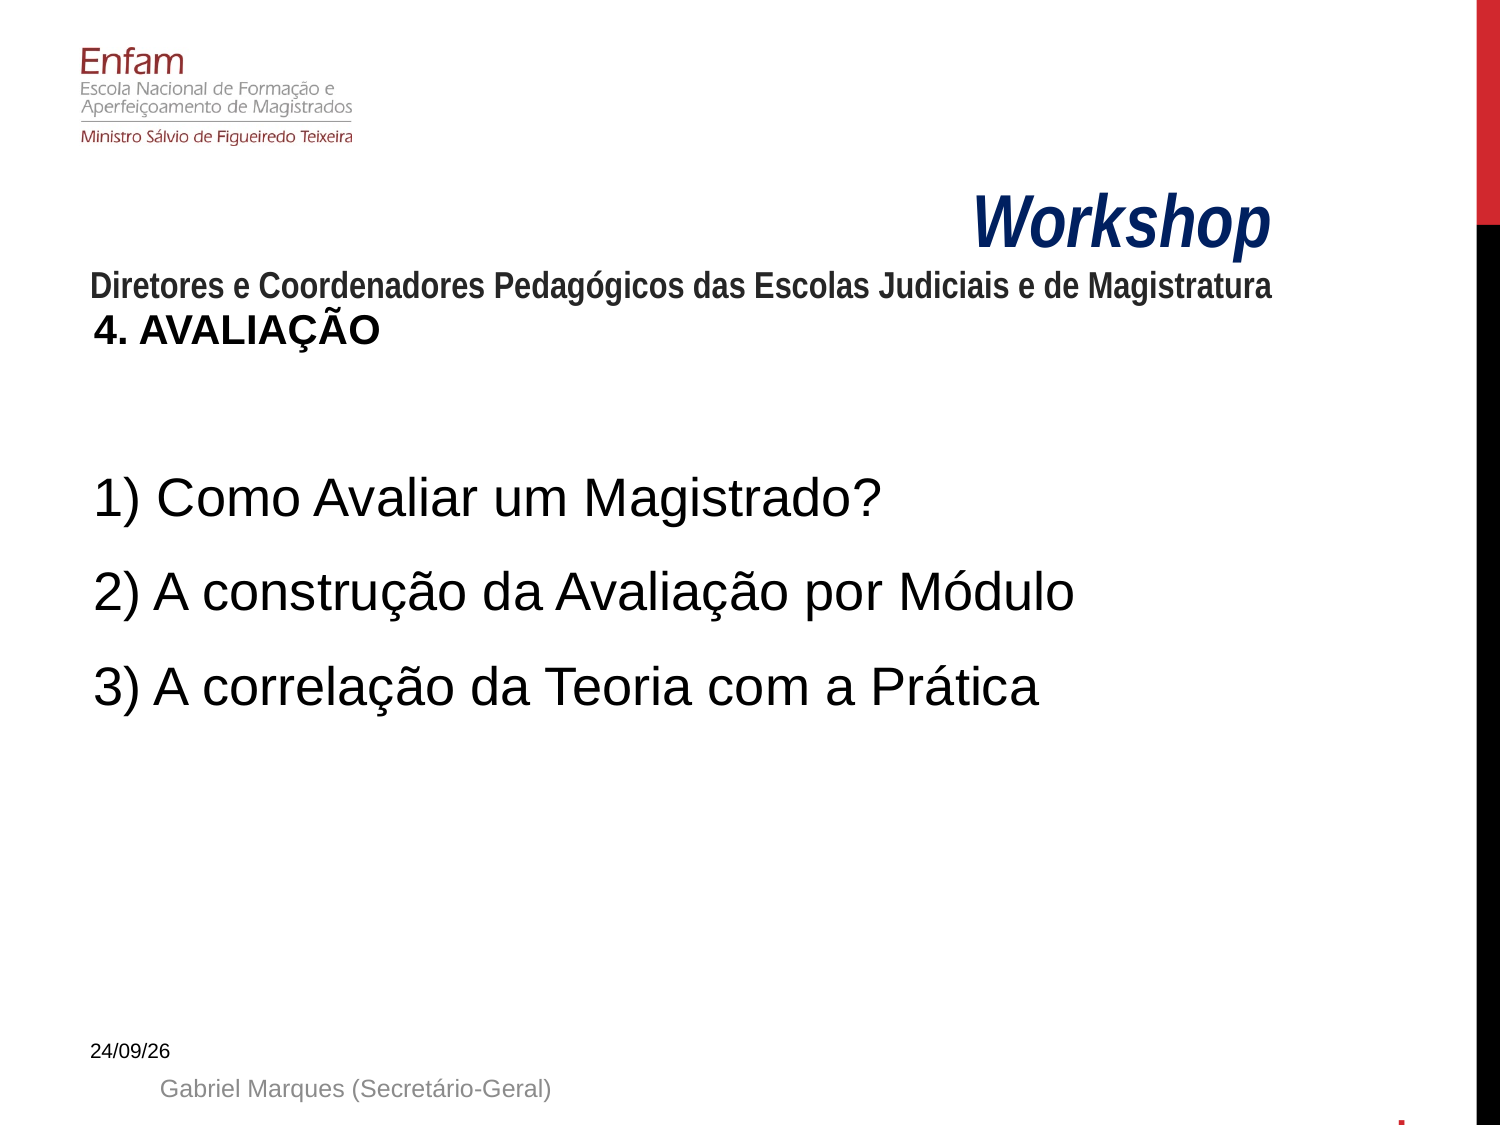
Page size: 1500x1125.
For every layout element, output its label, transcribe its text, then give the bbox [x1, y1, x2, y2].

text_box Gabriel Marques (Secretário-Geral) [75, 1065, 638, 1112]
text_box Workshop Diretores e Coordenadores Pedagógicos das Escolas Judiciais e de Magistratura [74, 45, 1425, 233]
text_box 2014/3/24 [75, 1012, 638, 1063]
text_box [1367, 1103, 1428, 1125]
picture [79, 47, 352, 146]
list 4. AVALIAÇÃO 1) Como Avaliar um Magistrado? 2) A construção da Avaliação por Módulo 3) A correlação da Teoria com a Prática [78, 295, 1329, 1013]
